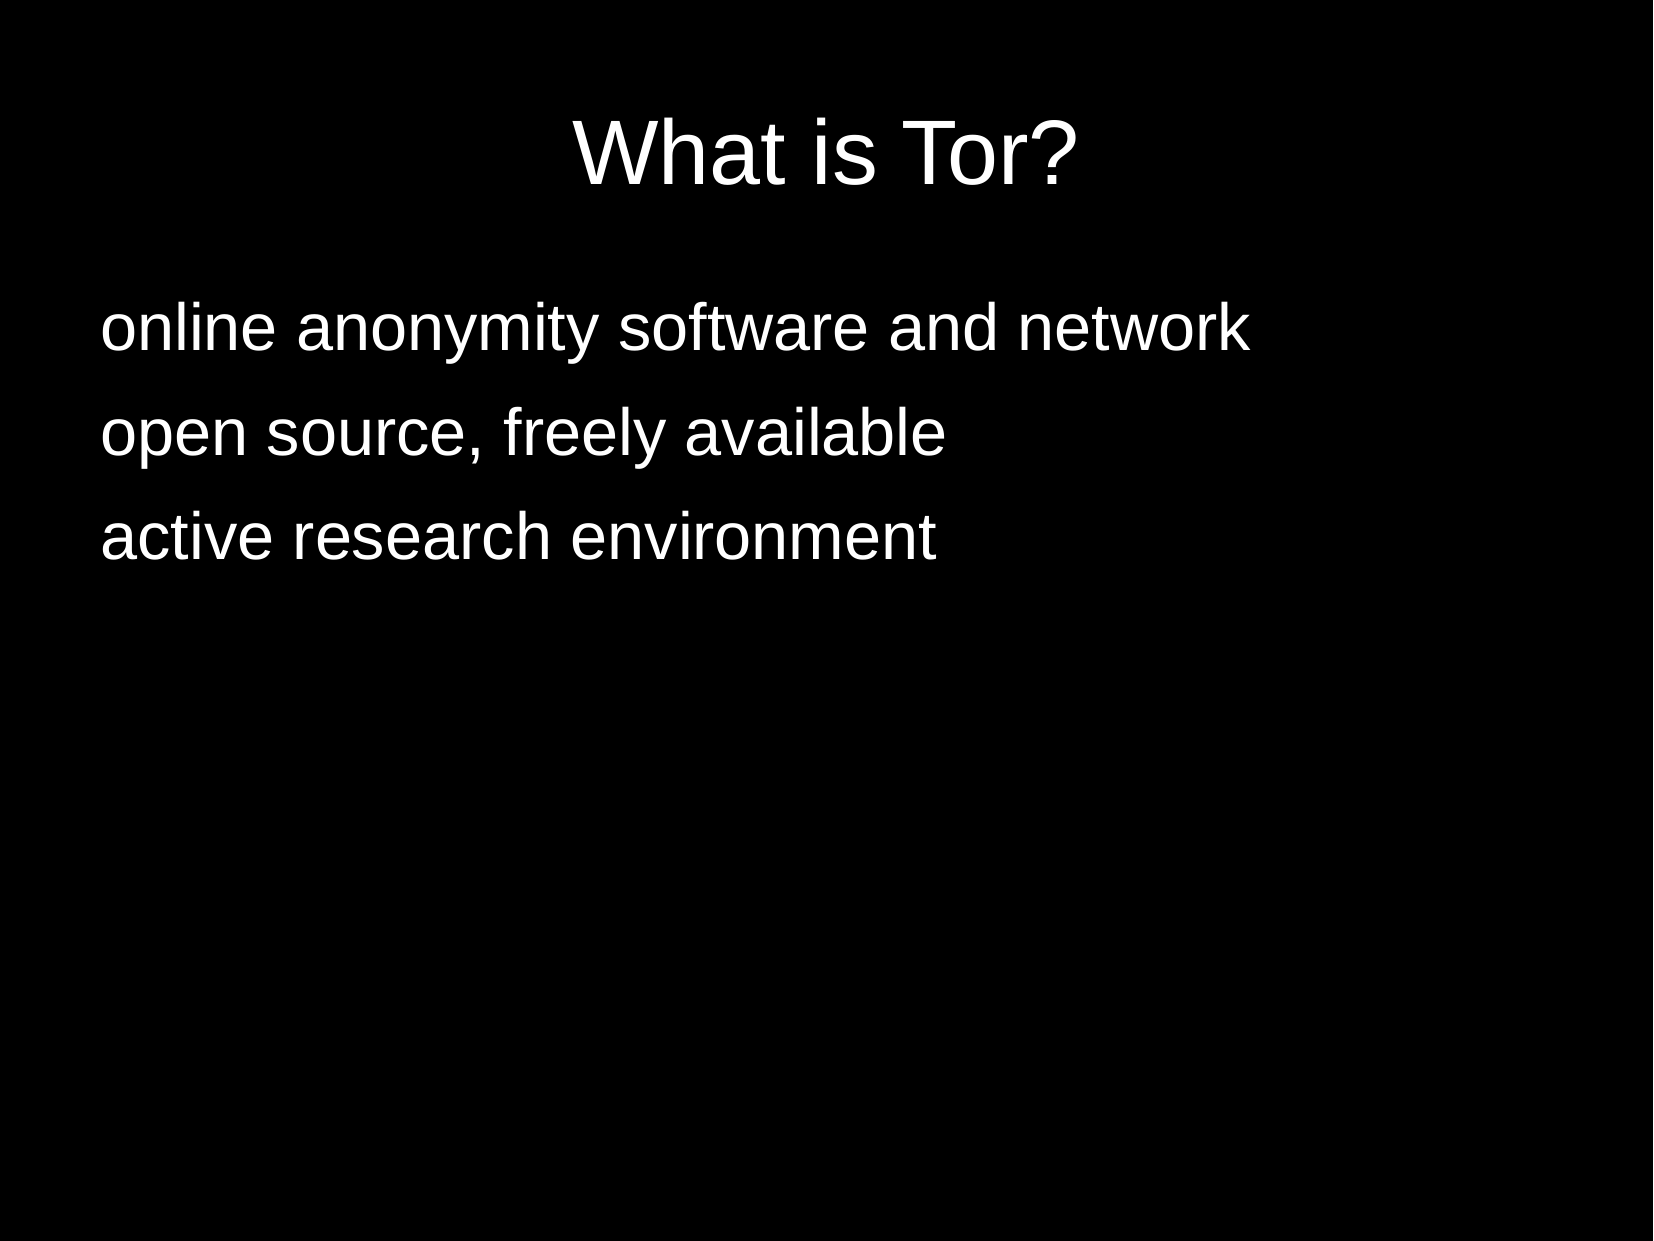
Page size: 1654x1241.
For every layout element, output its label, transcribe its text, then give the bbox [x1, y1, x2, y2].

title What is Tor? [82, 49, 1571, 257]
list online anonymity software and network open source, freely available active research environment [82, 290, 1571, 1109]
